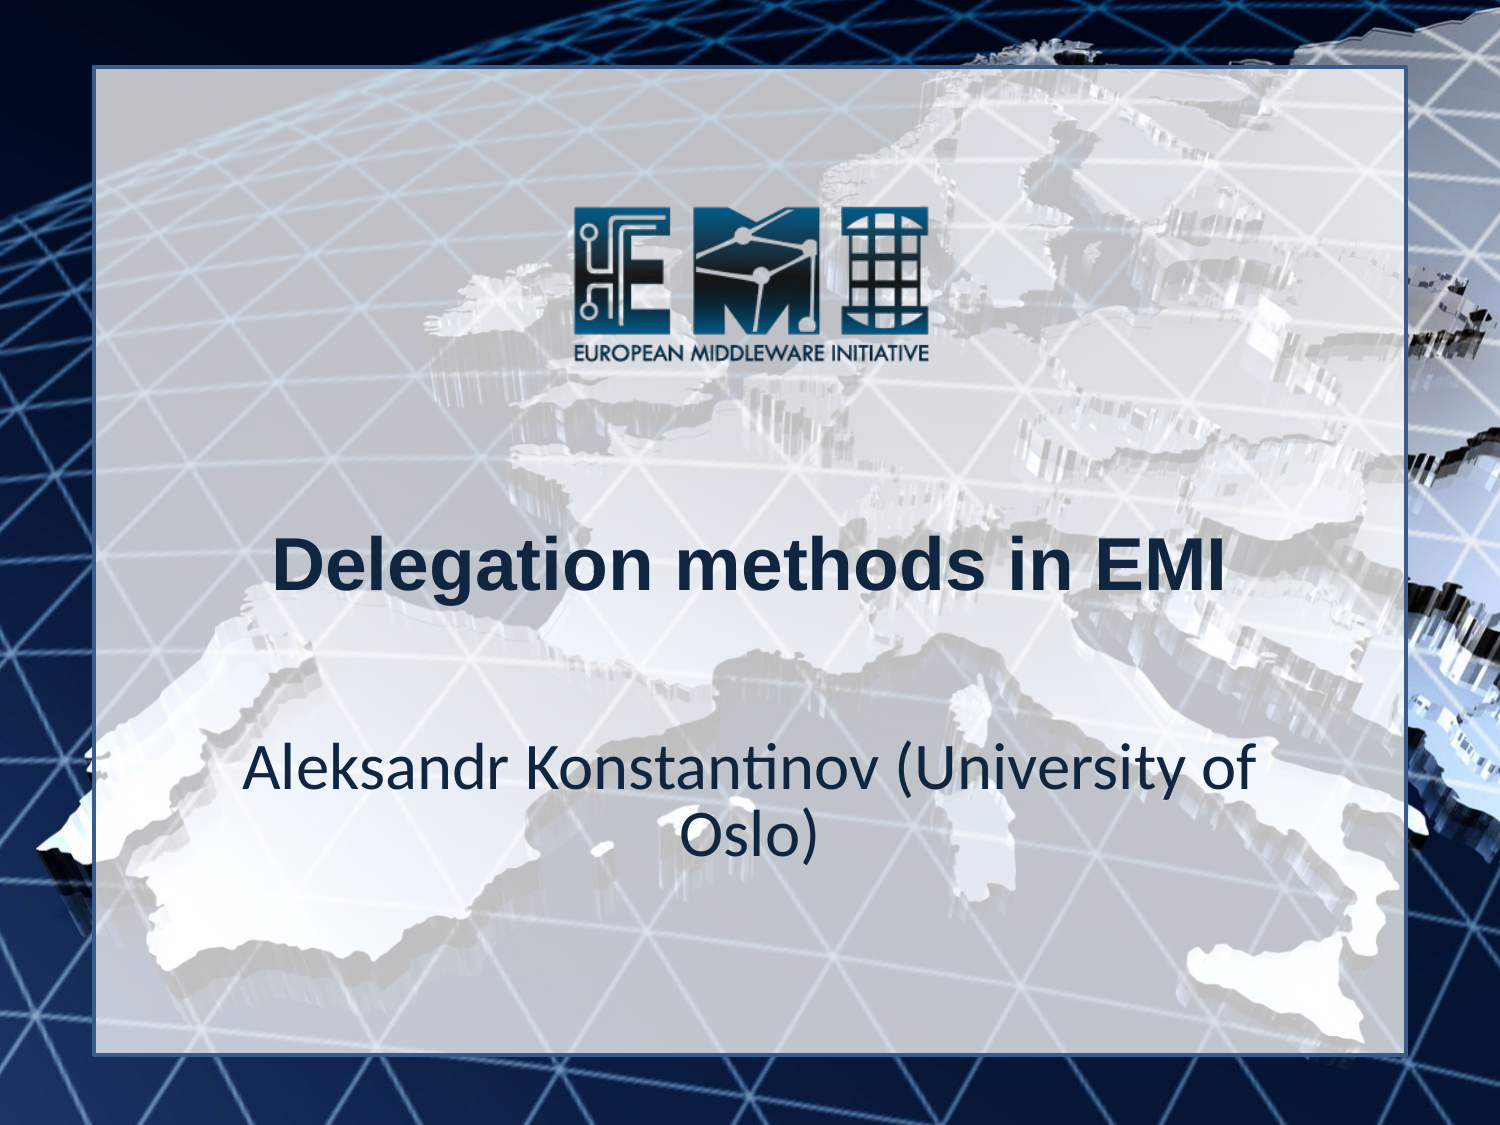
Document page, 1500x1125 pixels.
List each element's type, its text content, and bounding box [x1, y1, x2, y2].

subtitle Aleksandr Konstantinov (University of Oslo) [225, 732, 1276, 1020]
title Delegation methods in EMI [112, 444, 1388, 686]
picture [0, 0, 1500, 1125]
text_box [94, 67, 1406, 1055]
